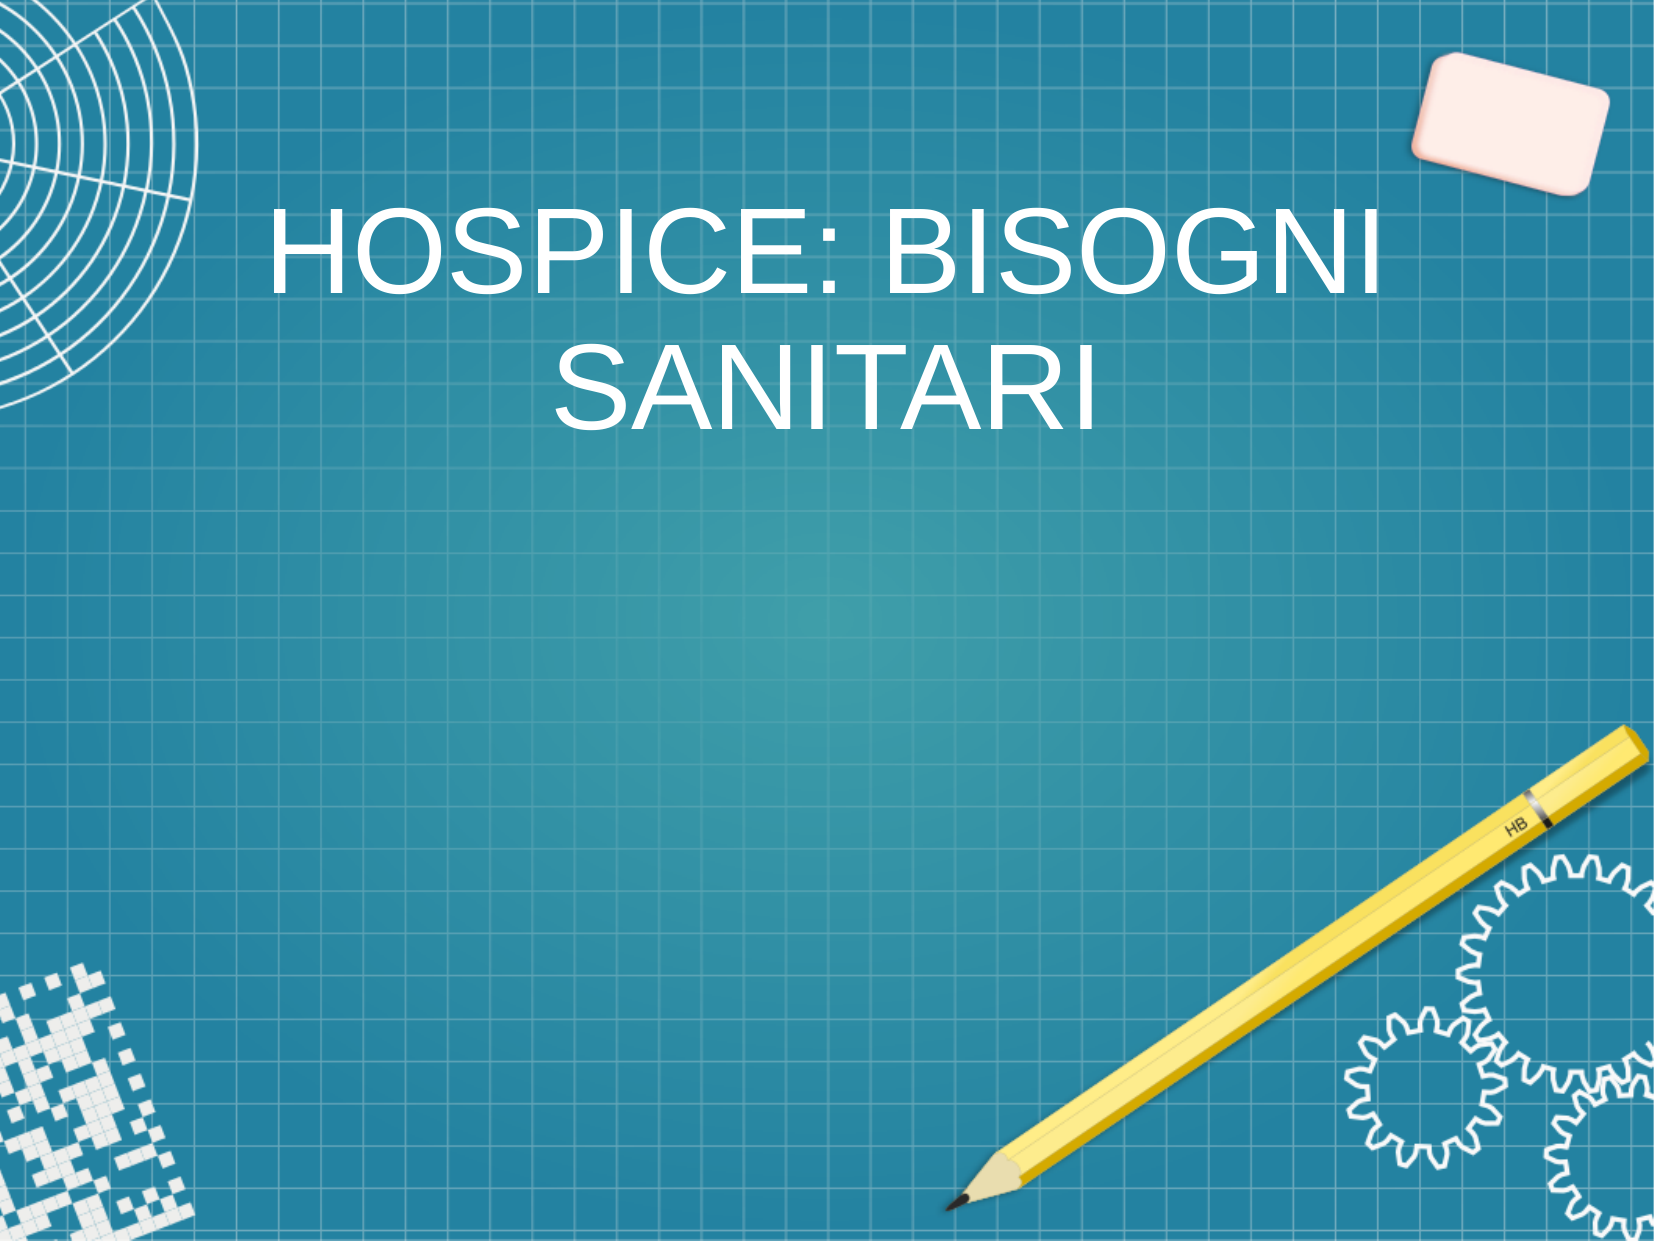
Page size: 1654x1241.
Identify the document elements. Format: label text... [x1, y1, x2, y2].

title HOSPICE: BISOGNI SANITARI [82, 177, 1571, 461]
picture [0, 0, 1654, 1241]
